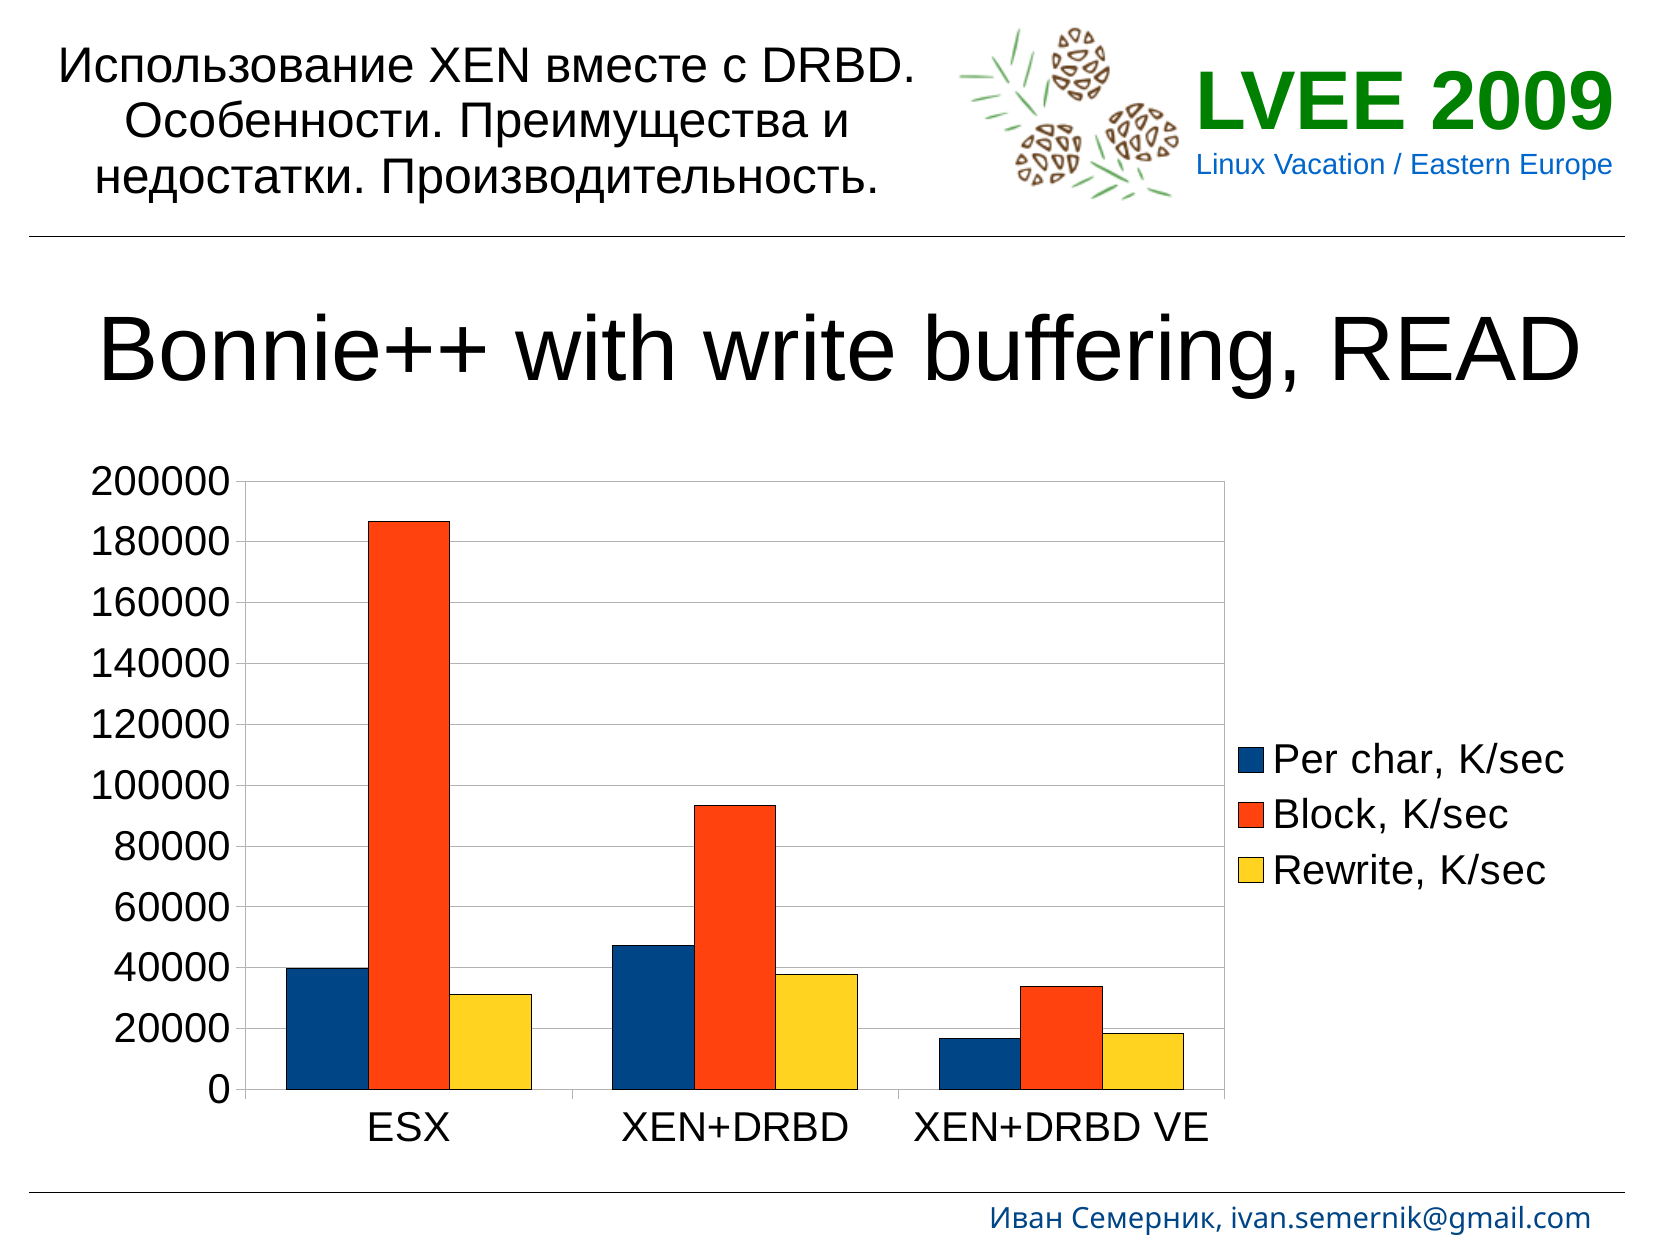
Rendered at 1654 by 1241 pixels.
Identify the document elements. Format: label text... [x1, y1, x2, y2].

text_box Bonnie++ with write buffering, READ [82, 289, 1625, 407]
text_box LVEE 2009 Linux Vacation / Eastern Europe [1181, 47, 1654, 188]
chart [59, 442, 1626, 1182]
text_box Иван Семерник, ivan.semernik@gmail.com [974, 1189, 1654, 1241]
text_box Использование XEN вместе с DRBD. Особенности. Преимущества и недостатки. Производительность. [0, 29, 975, 212]
picture [953, 11, 1182, 207]
